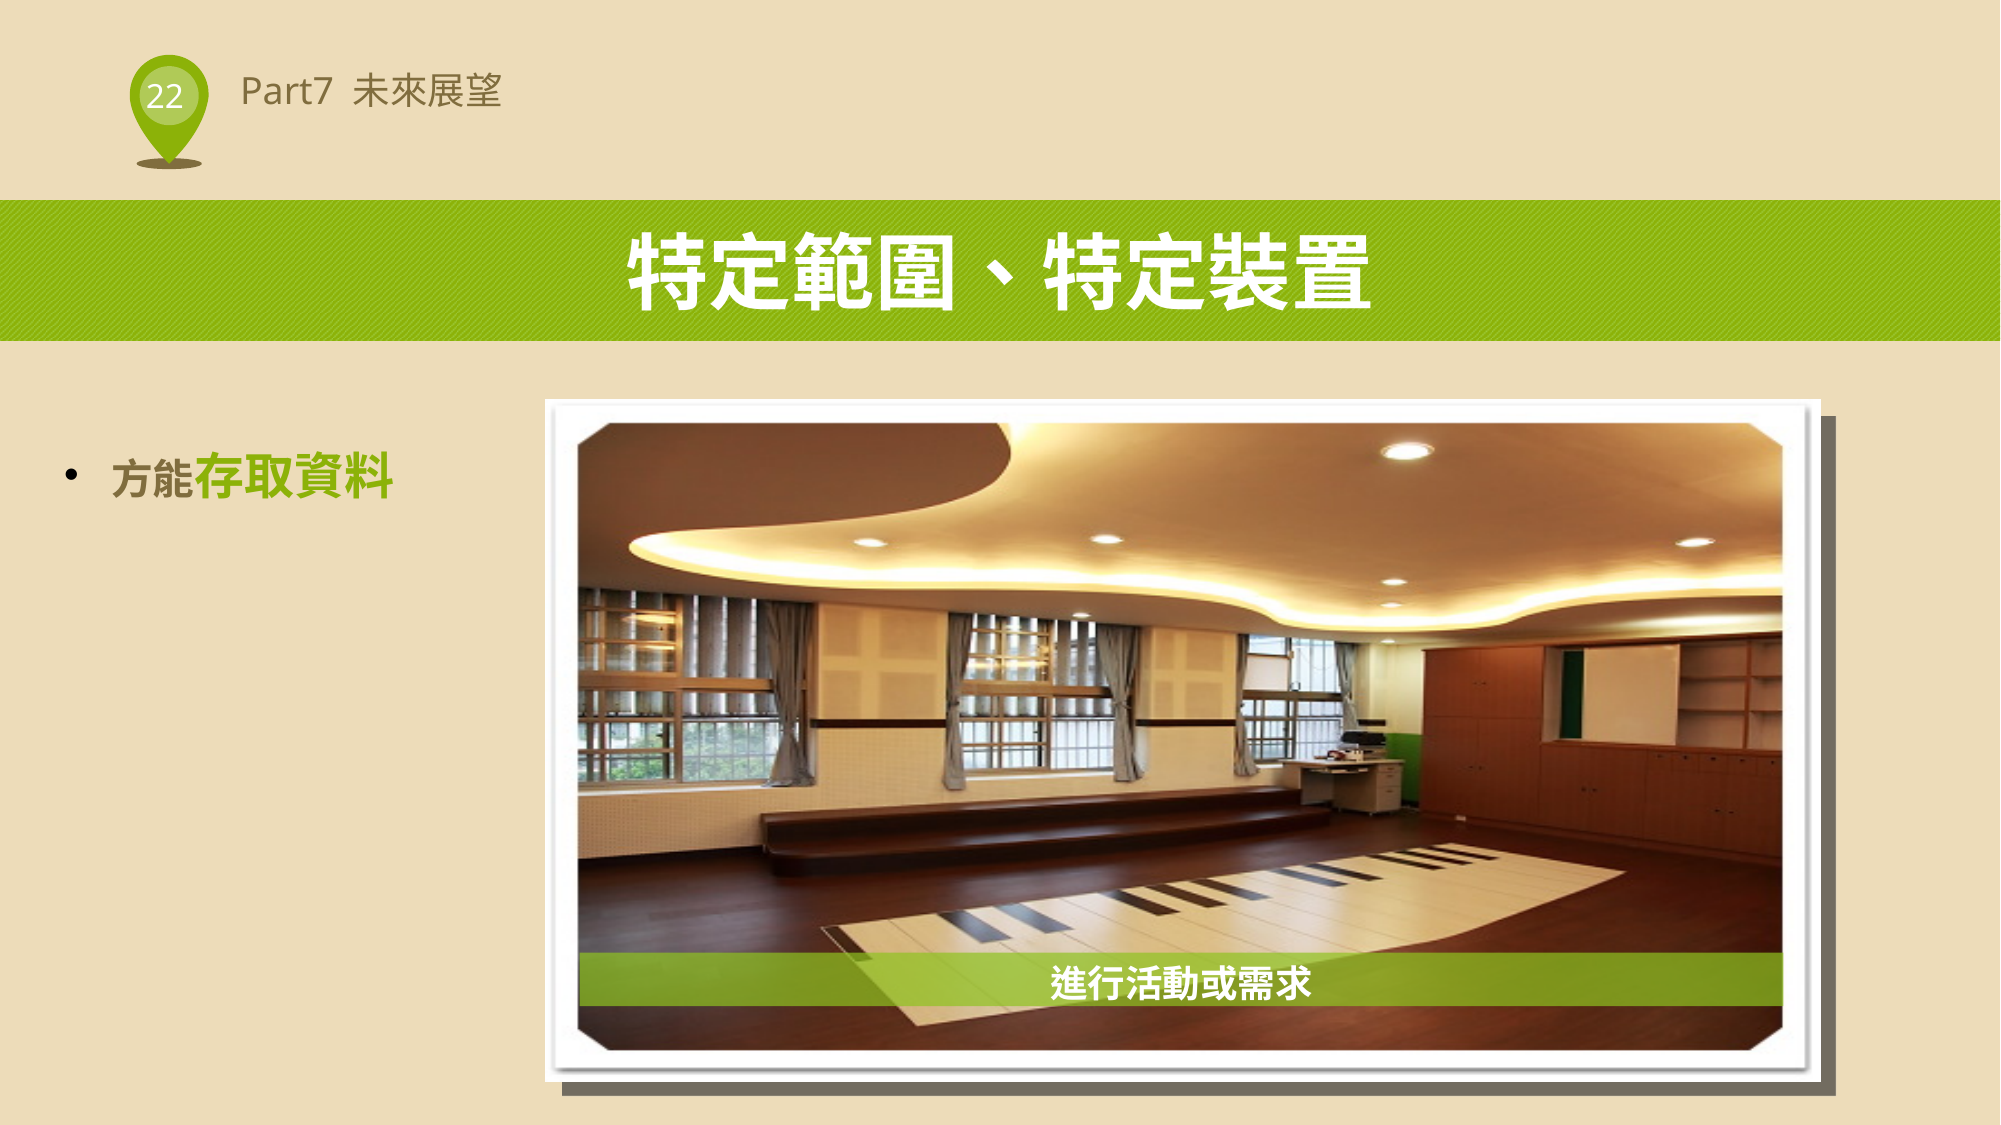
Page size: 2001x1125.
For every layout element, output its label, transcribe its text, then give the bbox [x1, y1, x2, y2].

picture [545, 399, 1821, 1082]
text_box 方能存取資料 [49, 419, 455, 512]
text_box 特定範圍、特定裝置 [0, 201, 2000, 340]
text_box 進行活動或需求 [580, 953, 1783, 1006]
